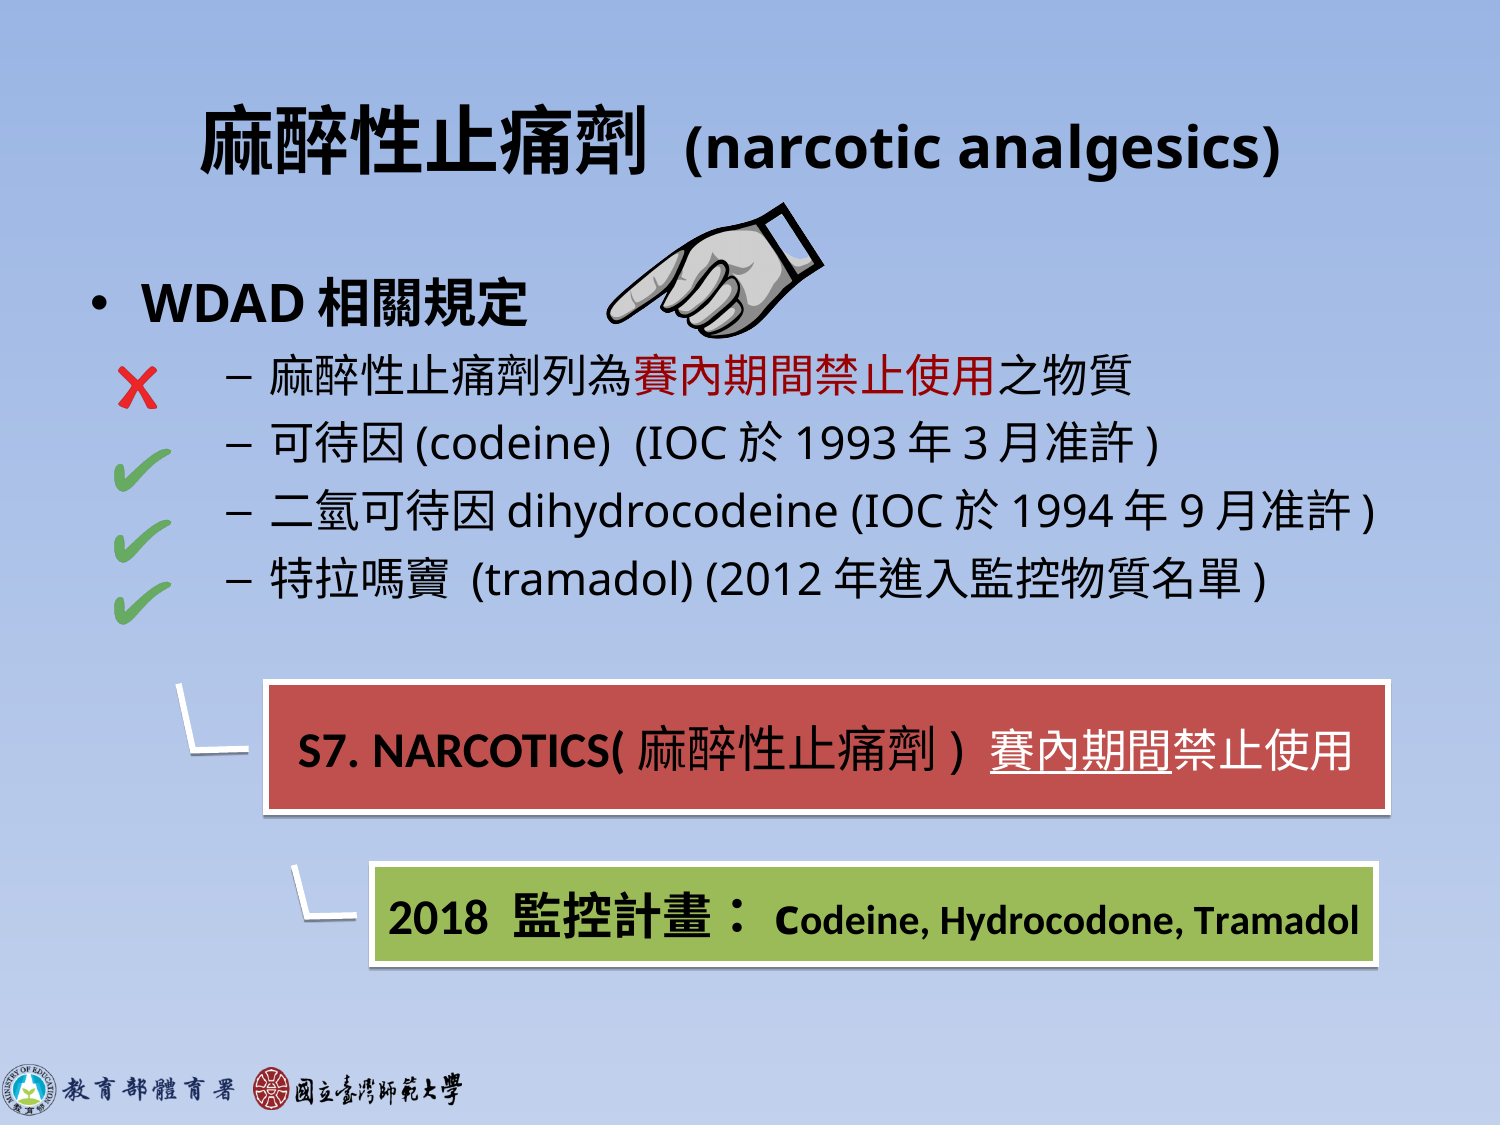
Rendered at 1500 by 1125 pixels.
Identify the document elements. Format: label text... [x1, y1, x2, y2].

title 麻醉性止痛劑 (narcotic analgesics) [75, 45, 1426, 233]
picture [105, 431, 172, 504]
text_box 2018 監控計畫：codeine, Hydrocodone, Tramadol [372, 864, 1376, 964]
picture [105, 502, 172, 637]
picture [118, 366, 160, 409]
text_box S7. NARCOTICS(麻醉性止痛劑) 賽內期間禁止使用 [266, 682, 1388, 812]
list WDAD相關規定 麻醉性止痛劑列為賽內期間禁止使用之物質 可待因(codeine) (IOC於1993年3月准許) 二氫可待因dihydrocodeine (IOC於1994年9月准許) 特拉嗎竇 (tramadol) (2012年進入監控物質名單) [75, 262, 1400, 657]
picture [595, 186, 832, 392]
